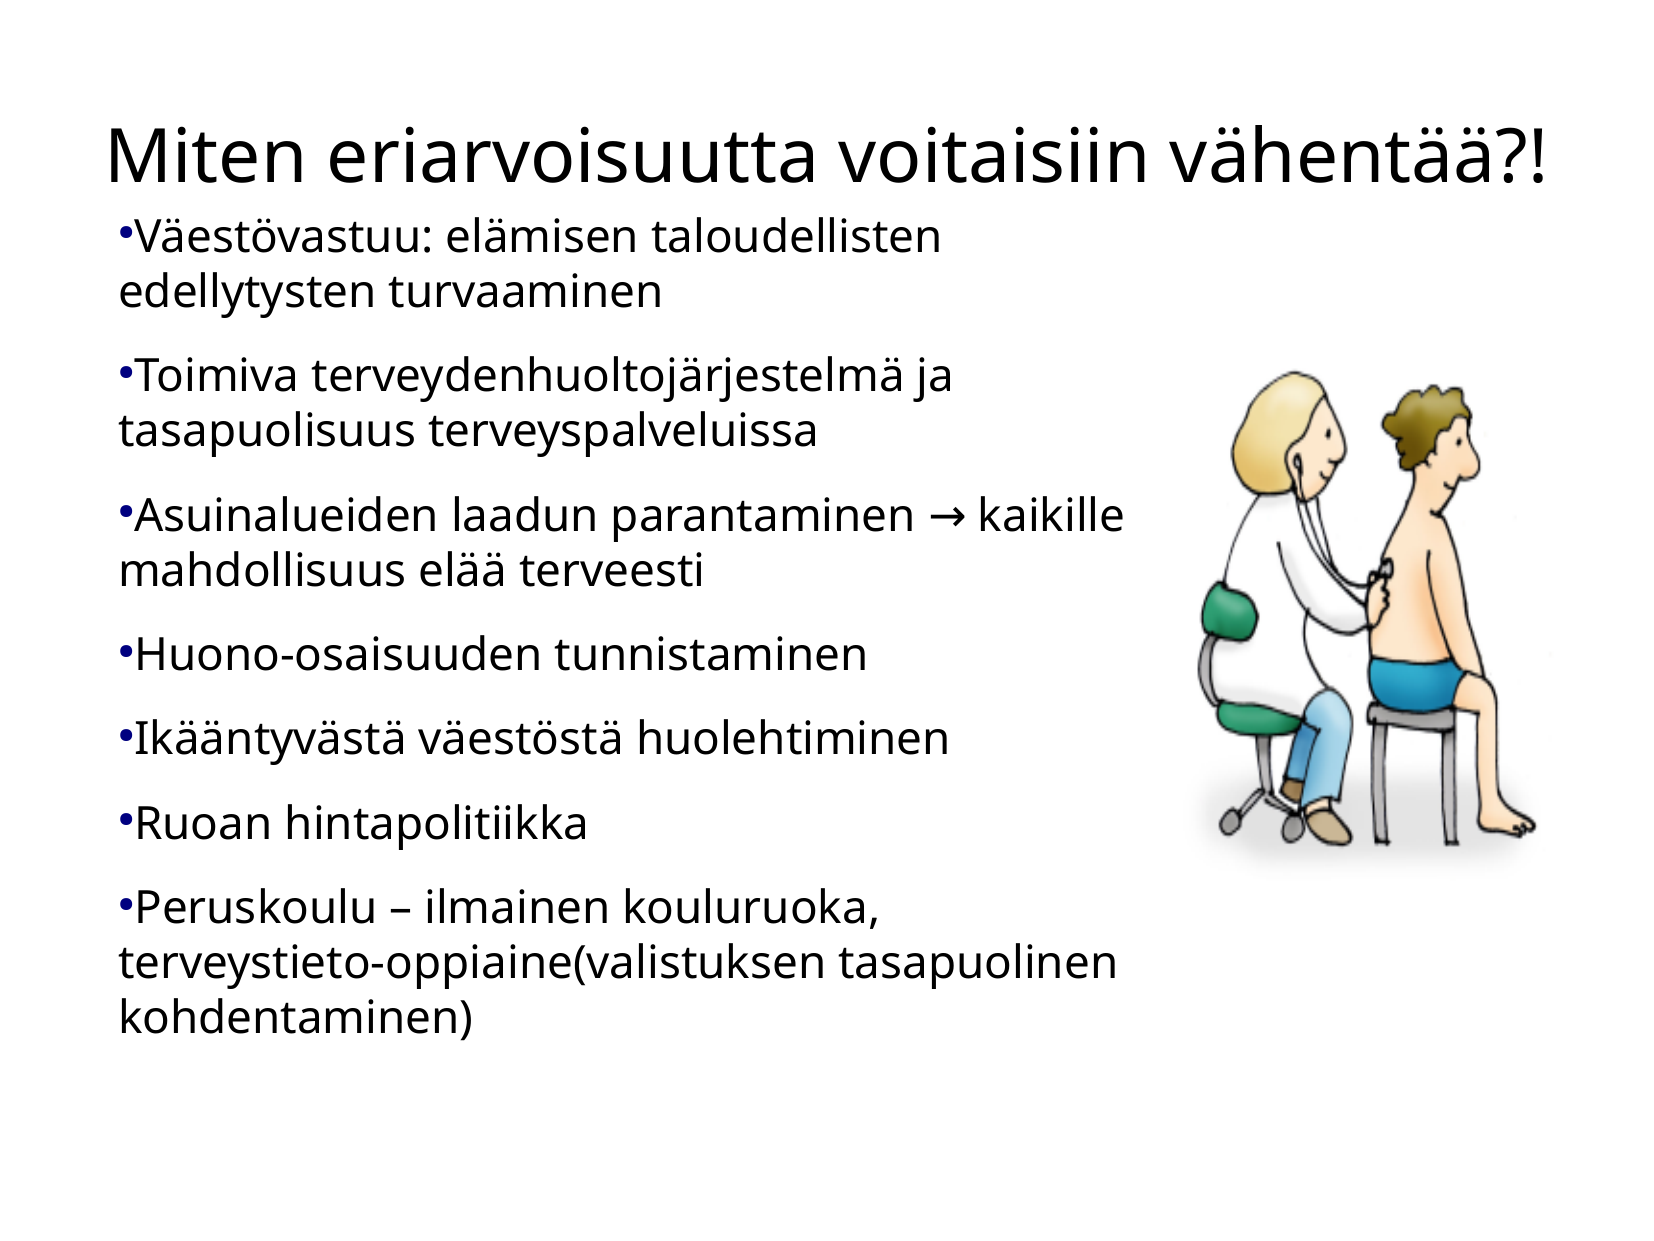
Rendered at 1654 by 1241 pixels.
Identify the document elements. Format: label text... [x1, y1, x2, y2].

title Miten eriarvoisuutta voitaisiin vähentää?! [82, 56, 1571, 250]
picture [1181, 354, 1565, 886]
list Väestövastuu: elämisen taloudellisten edellytysten turvaaminen Toimiva terveydenhuoltojärjestelmä ja tasapuolisuus terveyspalveluissa Asuinalueiden laadun parantaminen → kaikille mahdollisuus elää terveesti Huono-osaisuuden tunnistaminen Ikääntyvästä väestöstä huolehtiminen Ruoan hintapolitiikka Peruskoulu – ilmainen kouluruoka, terveystieto-oppiaine(valistuksen tasapuolinen kohdentaminen) [118, 206, 1152, 1209]
